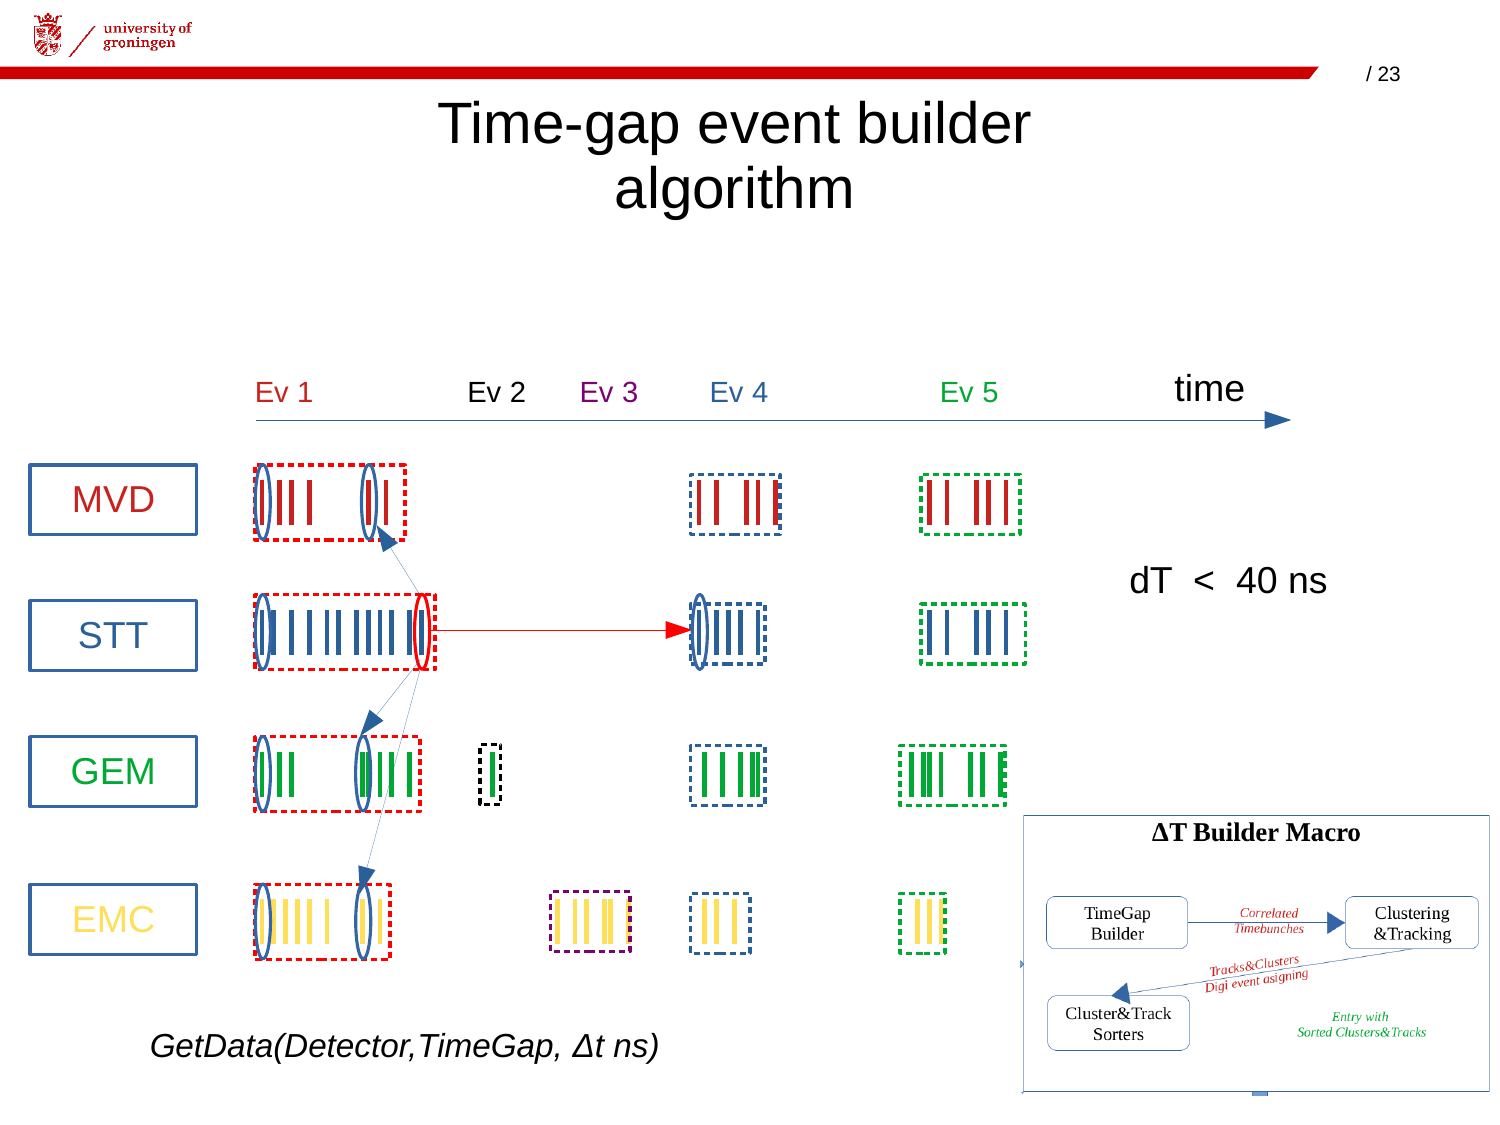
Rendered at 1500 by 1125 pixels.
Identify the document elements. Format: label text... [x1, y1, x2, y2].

text_box Ev 2 [452, 368, 564, 426]
text_box Time-gap event builder algorithm [330, 83, 1141, 229]
text_box GetData(Detector,TimeGap, Δt ns) [135, 1020, 1141, 1125]
text_box [255, 594, 436, 670]
text_box [921, 604, 1026, 665]
text_box Ev 4 [694, 368, 808, 426]
text_box [550, 891, 631, 952]
text_box [480, 744, 501, 805]
text_box STT [30, 600, 197, 671]
text_box MVD [30, 464, 197, 535]
text_box [383, 736, 421, 812]
text_box [690, 745, 766, 806]
text_box GEM [30, 736, 197, 807]
text_box [255, 736, 401, 812]
text_box [900, 893, 946, 954]
picture [1020, 810, 1498, 1096]
text_box / 1 [1351, 55, 1487, 94]
text_box EMC [30, 884, 197, 955]
text_box [690, 594, 766, 670]
text_box [900, 745, 1006, 806]
picture [34, 13, 192, 57]
text_box dT < 40 ns [1114, 510, 1411, 609]
text_box [255, 464, 406, 540]
text_box [255, 883, 391, 960]
text_box [921, 474, 1021, 535]
text_box [690, 893, 751, 954]
text_box Ev 5 [925, 368, 1038, 426]
text_box [690, 474, 781, 535]
text_box time [1159, 360, 1261, 417]
text_box Ev 1 [240, 368, 353, 426]
text_box Ev 3 [564, 368, 678, 426]
